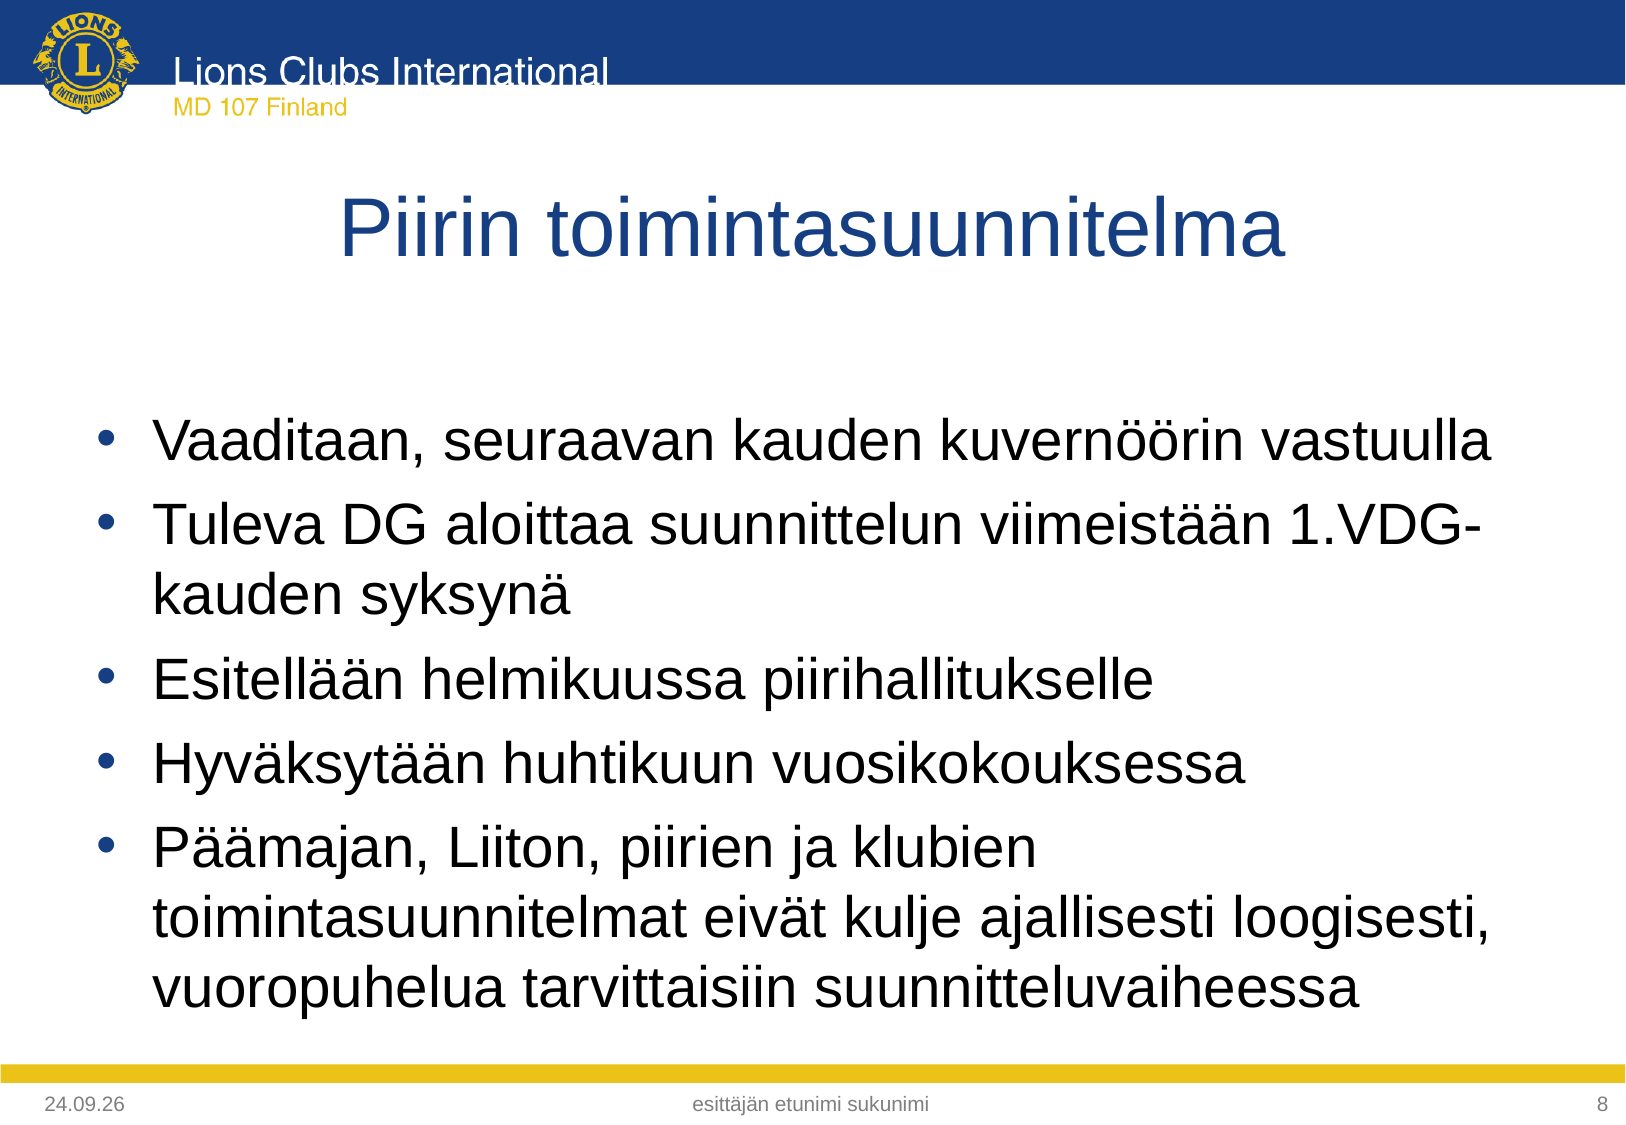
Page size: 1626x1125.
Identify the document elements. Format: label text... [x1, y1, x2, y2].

text_box <numero> [1243, 1073, 1624, 1125]
picture [0, 0, 1626, 122]
title Piirin toimintasuunnitelma [81, 151, 1544, 296]
text_box esittäjän etunimi sukunimi [409, 1073, 1212, 1125]
text_box 25.03.19 [29, 1072, 268, 1125]
list Vaaditaan, seuraavan kauden kuvernöörin vastuulla Tuleva DG aloittaa suunnittelun viimeistään 1.VDG-kauden syksynä Esitellään helmikuussa piirihallitukselle Hyväksytään huhtikuun vuosikokouksessa Päämajan, Liiton, piirien ja klubien toimintasuunnitelmat eivät kulje ajallisesti loogisesti, vuoropuhelua tarvittaisiin suunnitteluvaiheessa [81, 394, 1544, 1125]
